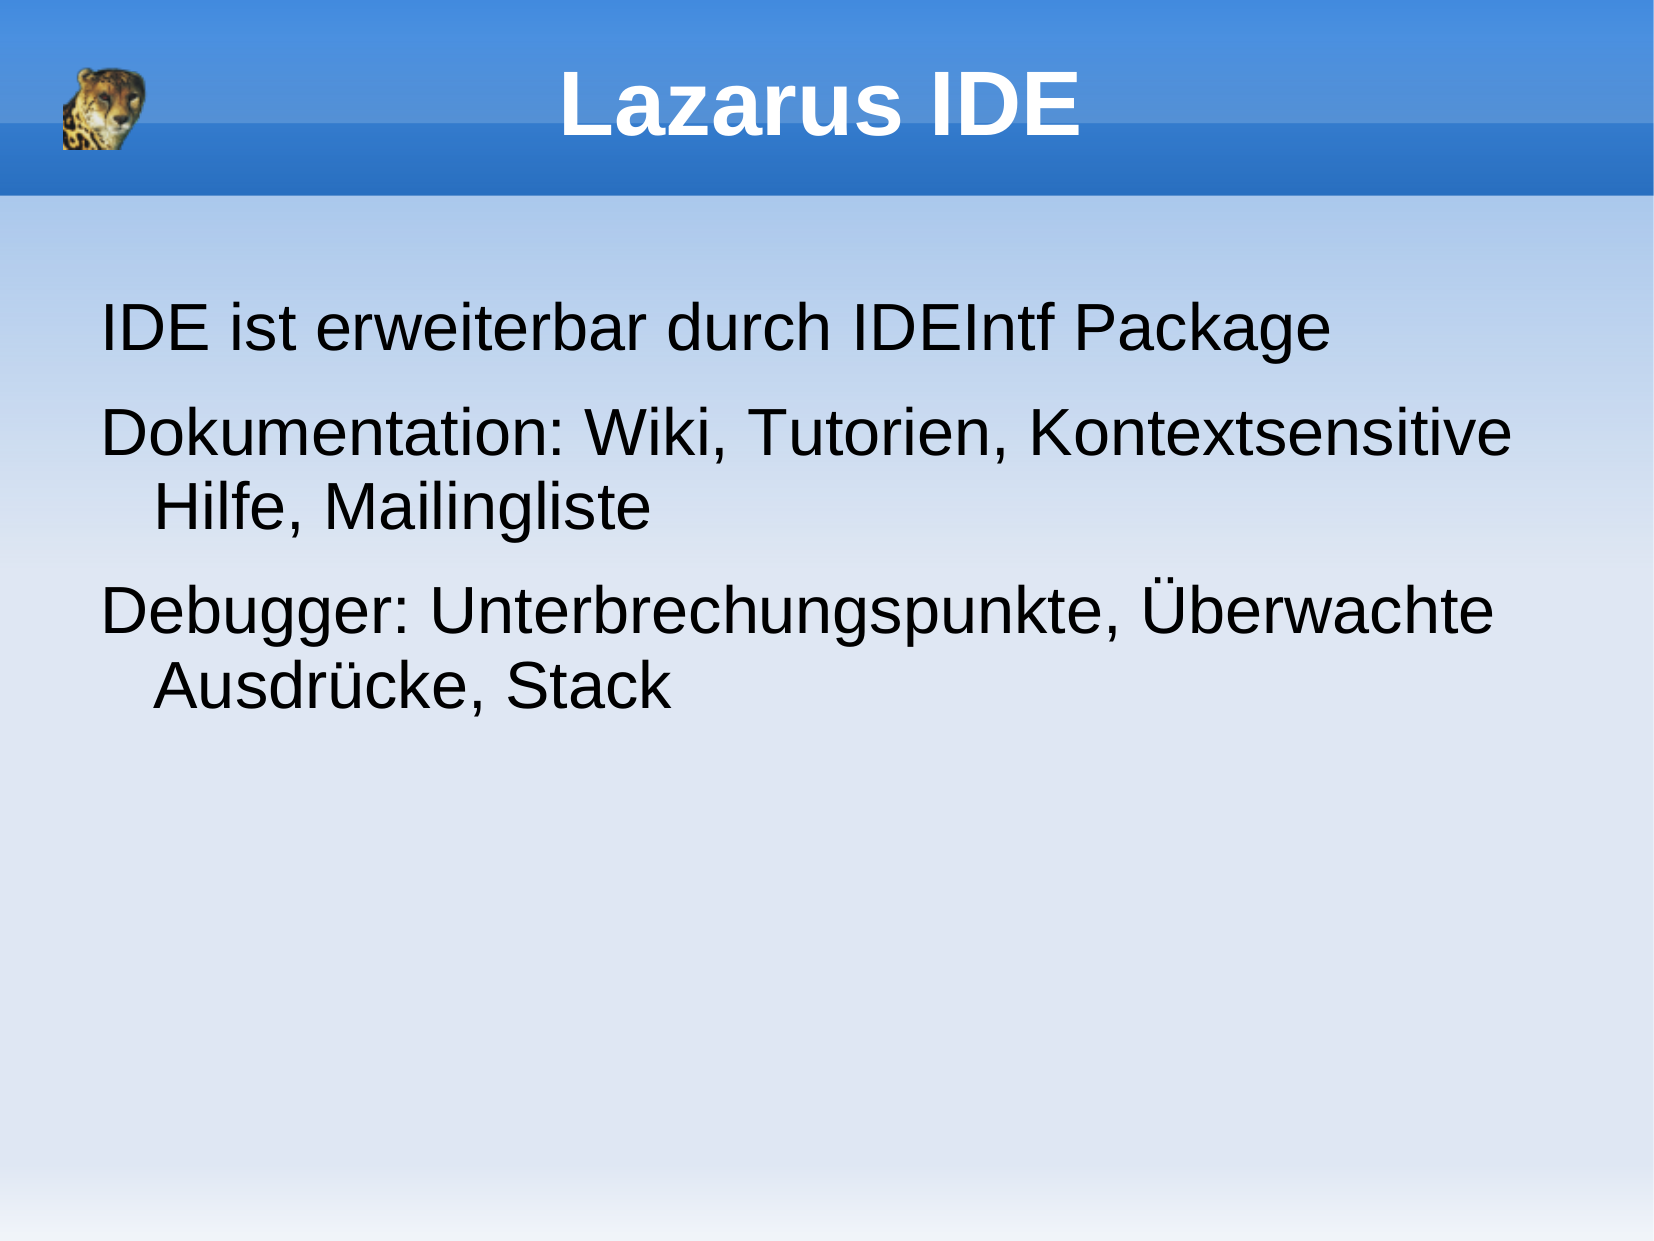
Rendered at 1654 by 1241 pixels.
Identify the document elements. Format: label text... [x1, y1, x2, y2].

list IDE ist erweiterbar durch IDEIntf Package Dokumentation: Wiki, Tutorien, Kontextsensitive Hilfe, Mailingliste Debugger: Unterbrechungspunkte, Überwachte Ausdrücke, Stack [82, 290, 1571, 1094]
title Lazarus IDE [76, 7, 1565, 200]
picture [0, 0, 1654, 1241]
